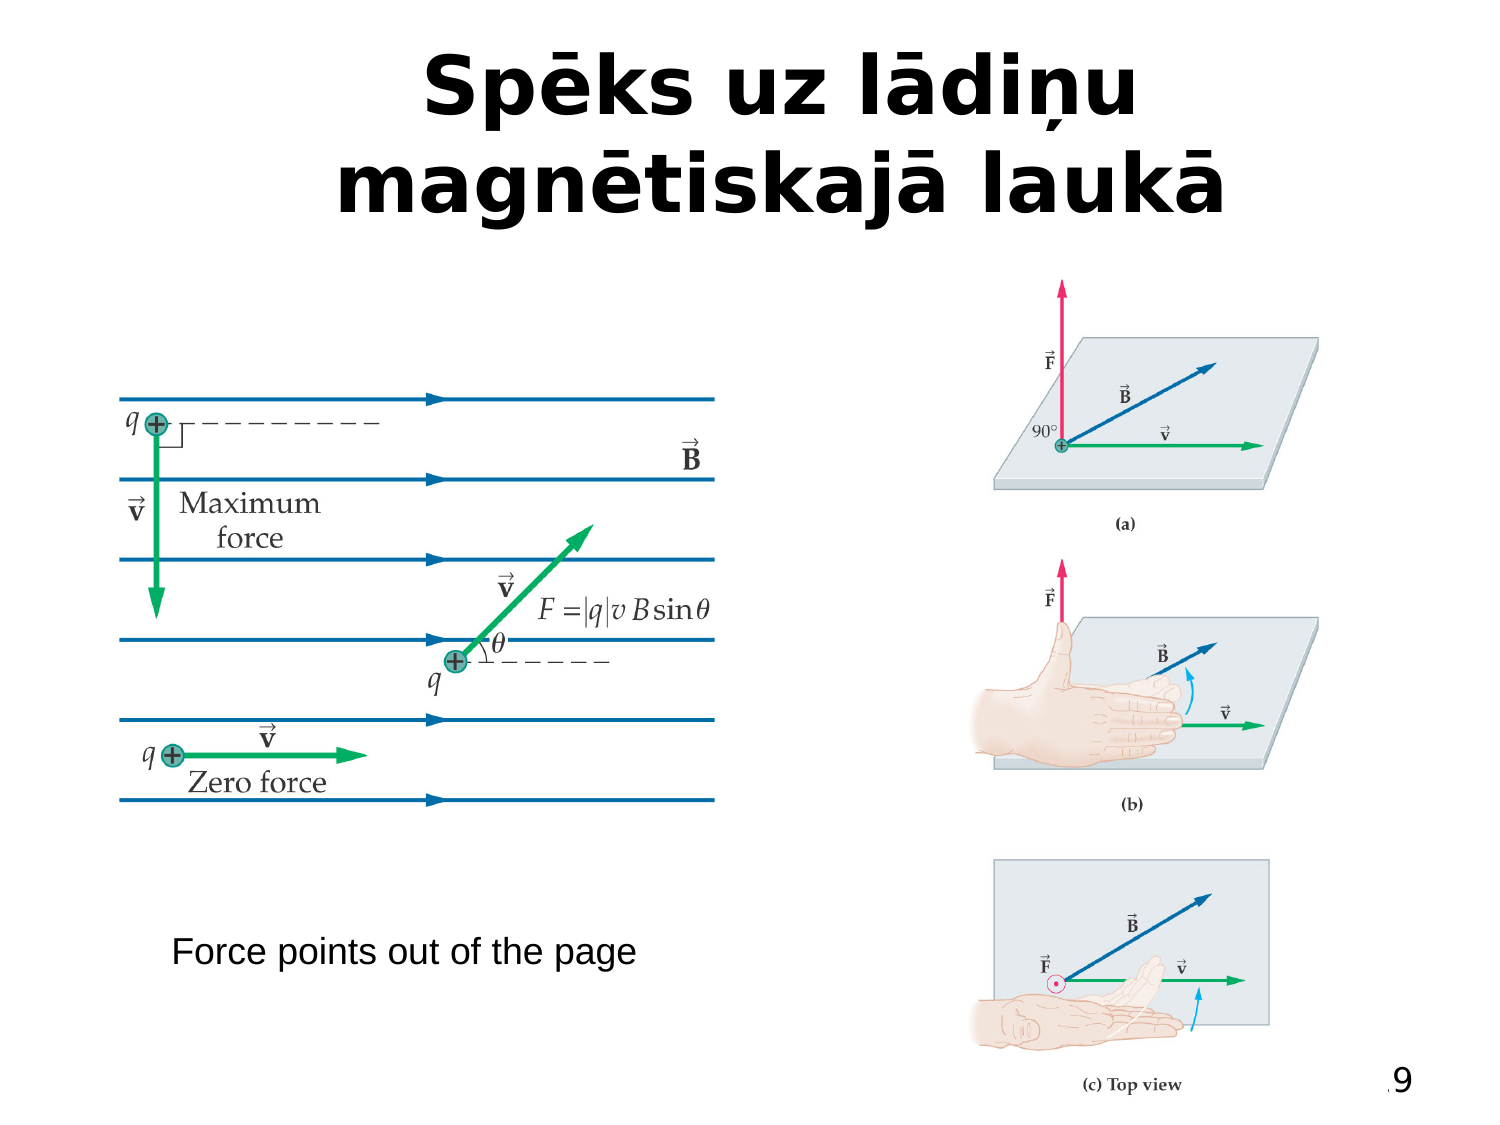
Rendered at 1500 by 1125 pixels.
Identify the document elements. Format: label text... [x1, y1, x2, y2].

title Spēks uz lādiņu magnētiskajā laukā [112, 37, 1450, 225]
picture [112, 349, 741, 864]
text_box Force points out of the page [156, 919, 653, 980]
picture [940, 273, 1388, 1103]
